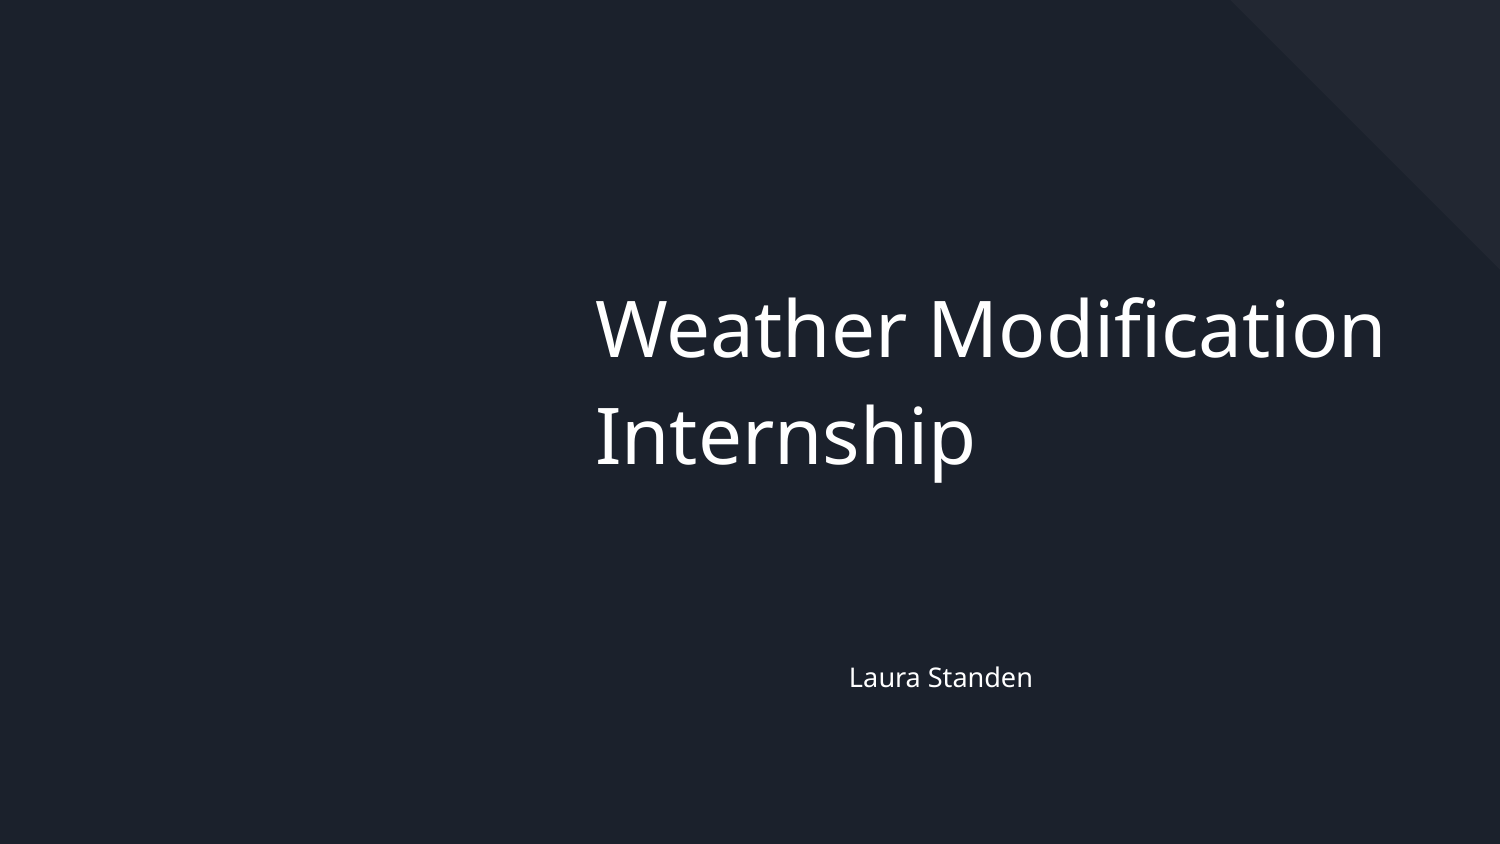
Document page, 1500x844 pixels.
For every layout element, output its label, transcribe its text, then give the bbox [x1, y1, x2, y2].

subtitle Laura Standen [833, 643, 1404, 727]
title Weather Modification Internship [580, 258, 1404, 518]
